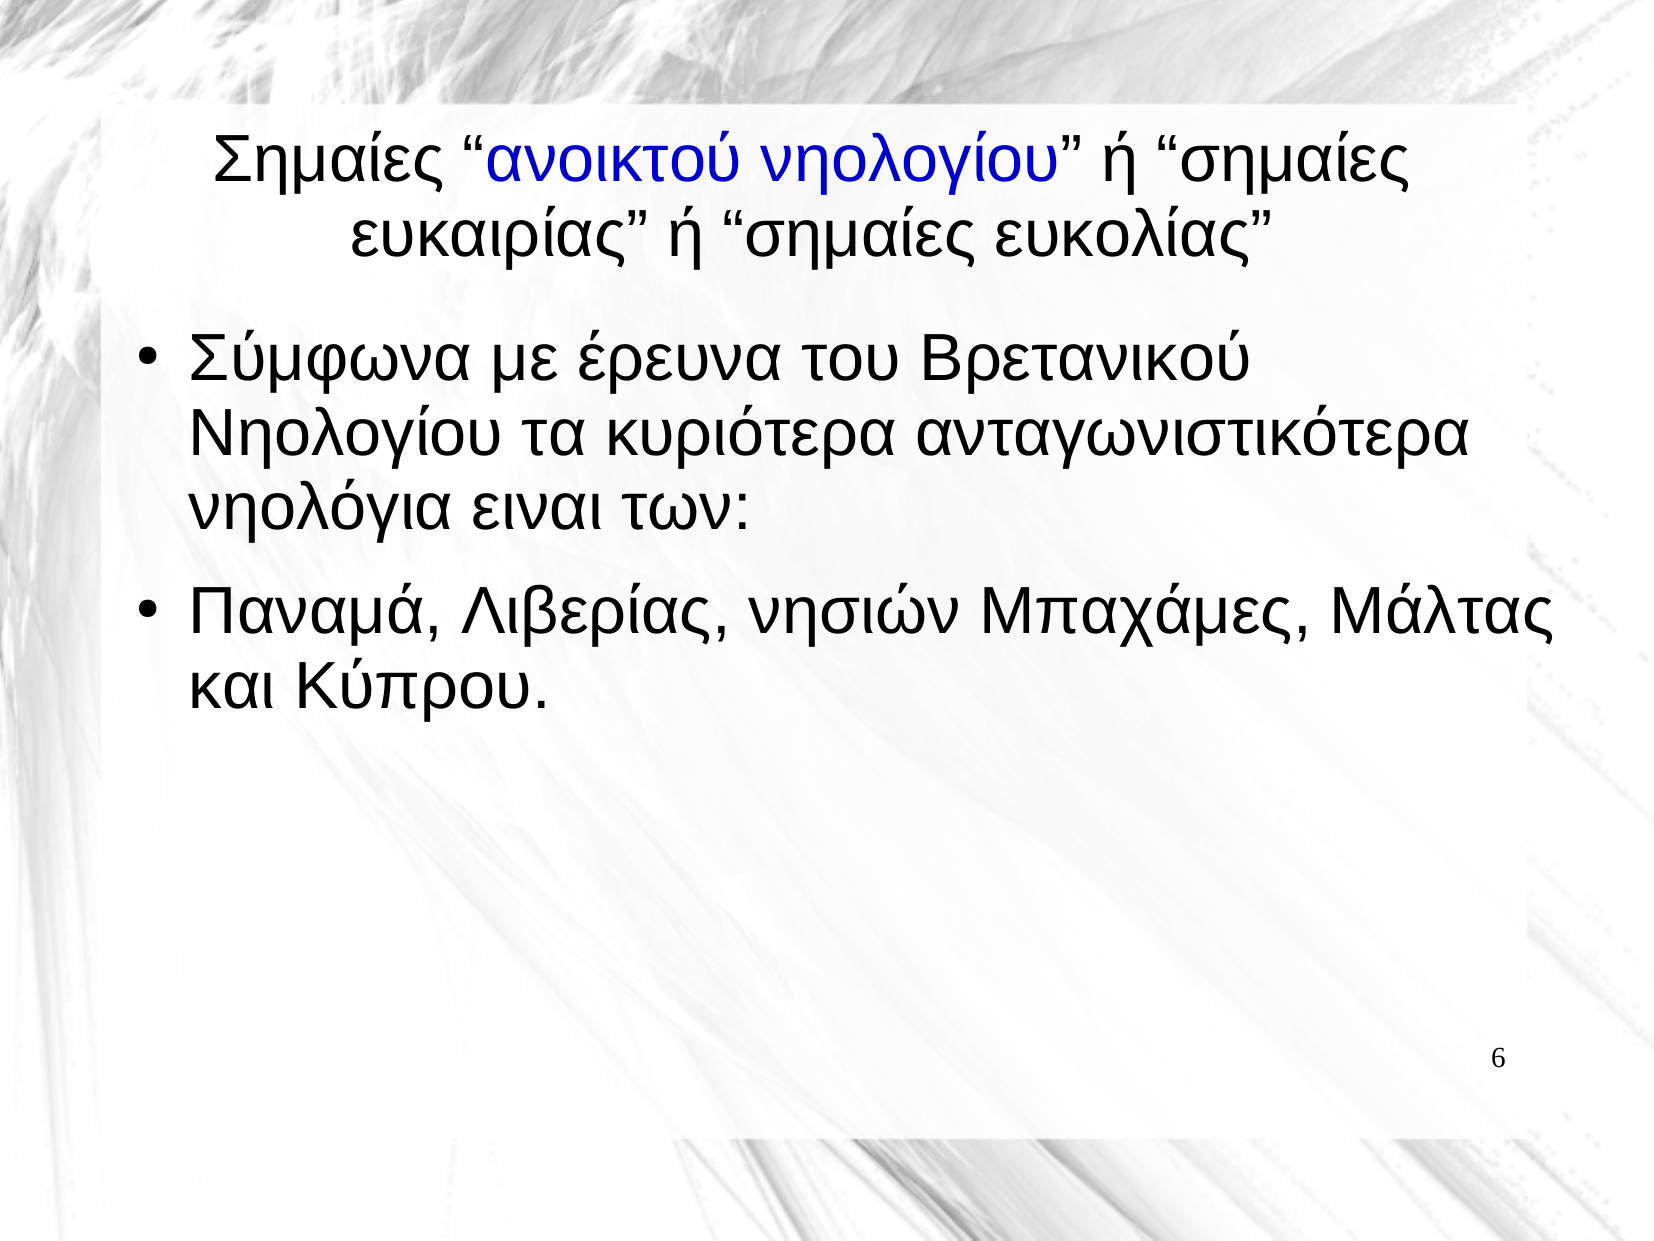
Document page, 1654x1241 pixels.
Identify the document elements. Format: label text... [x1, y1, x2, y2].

picture [0, 0, 1654, 1241]
list Σύμφωνα με έρευνα του Βρετανικού Νηολογίου τα κυριότερα ανταγωνιστικότερα νηολόγια ειναι των: Παναμά, Λιβερίας, νησιών Μπαχάμες, Μάλτας και Κύπρου. [118, 319, 1571, 945]
title Σημαίες “ανοικτού νηολογίου” ή “σημαίες ευκαιρίας” ή “σημαίες ευκολίας” [118, 112, 1506, 281]
